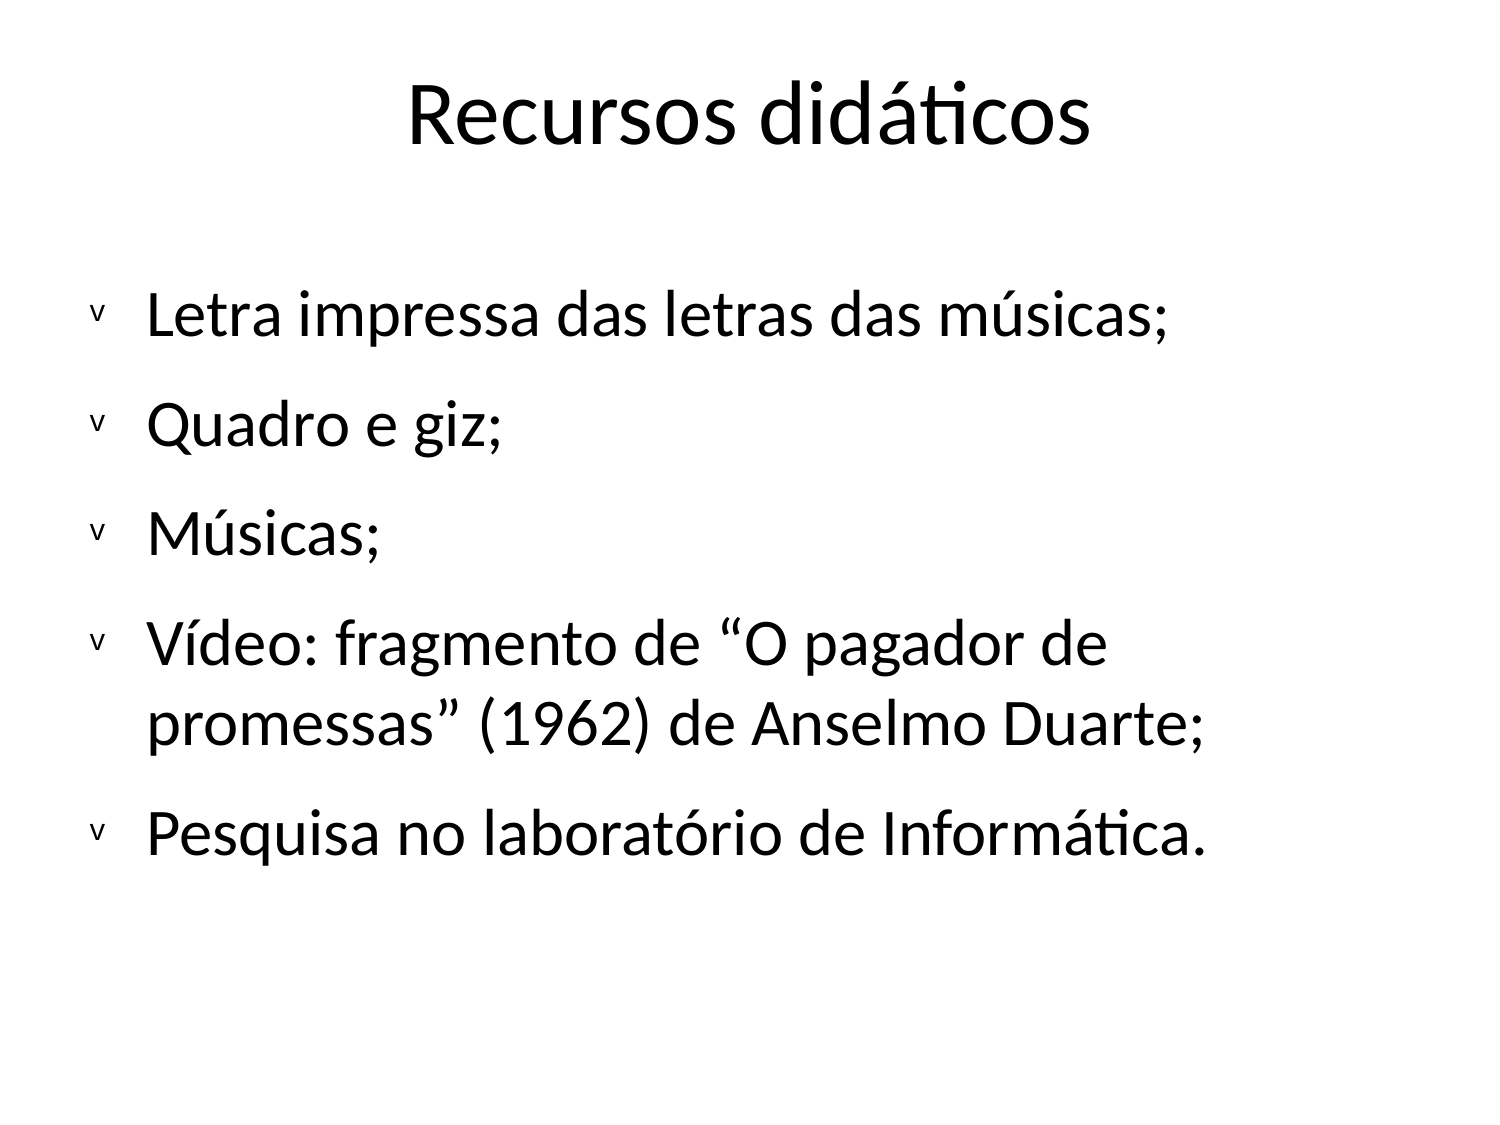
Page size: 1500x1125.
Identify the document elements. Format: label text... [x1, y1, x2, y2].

title Recursos didáticos [75, 45, 1425, 233]
list Letra impressa das letras das músicas; Quadro e giz; Músicas; Vídeo: fragmento de “O pagador de promessas” (1962) de Anselmo Duarte; Pesquisa no laboratório de Informática. [75, 262, 1425, 1005]
